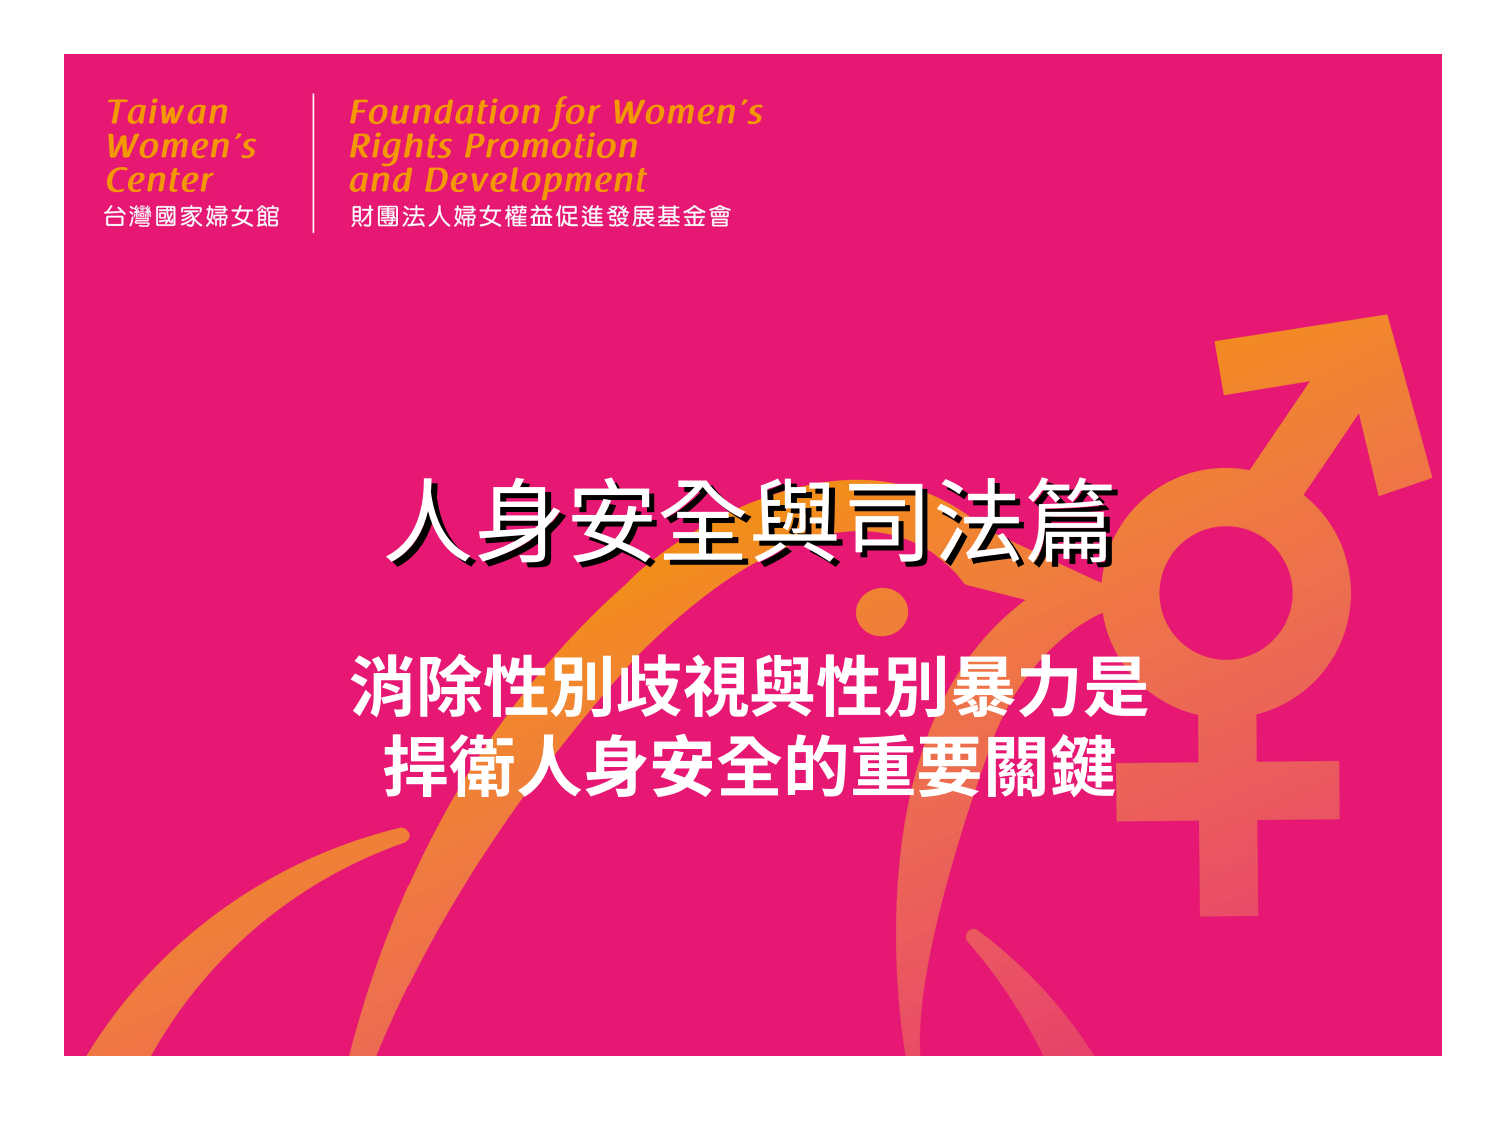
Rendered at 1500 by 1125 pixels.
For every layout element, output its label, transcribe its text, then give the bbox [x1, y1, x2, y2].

title 人身安全與司法篇 [112, 456, 1388, 591]
subtitle 消除性別歧視與性別暴力是 捍衛人身安全的重要關鍵 [225, 637, 1276, 925]
